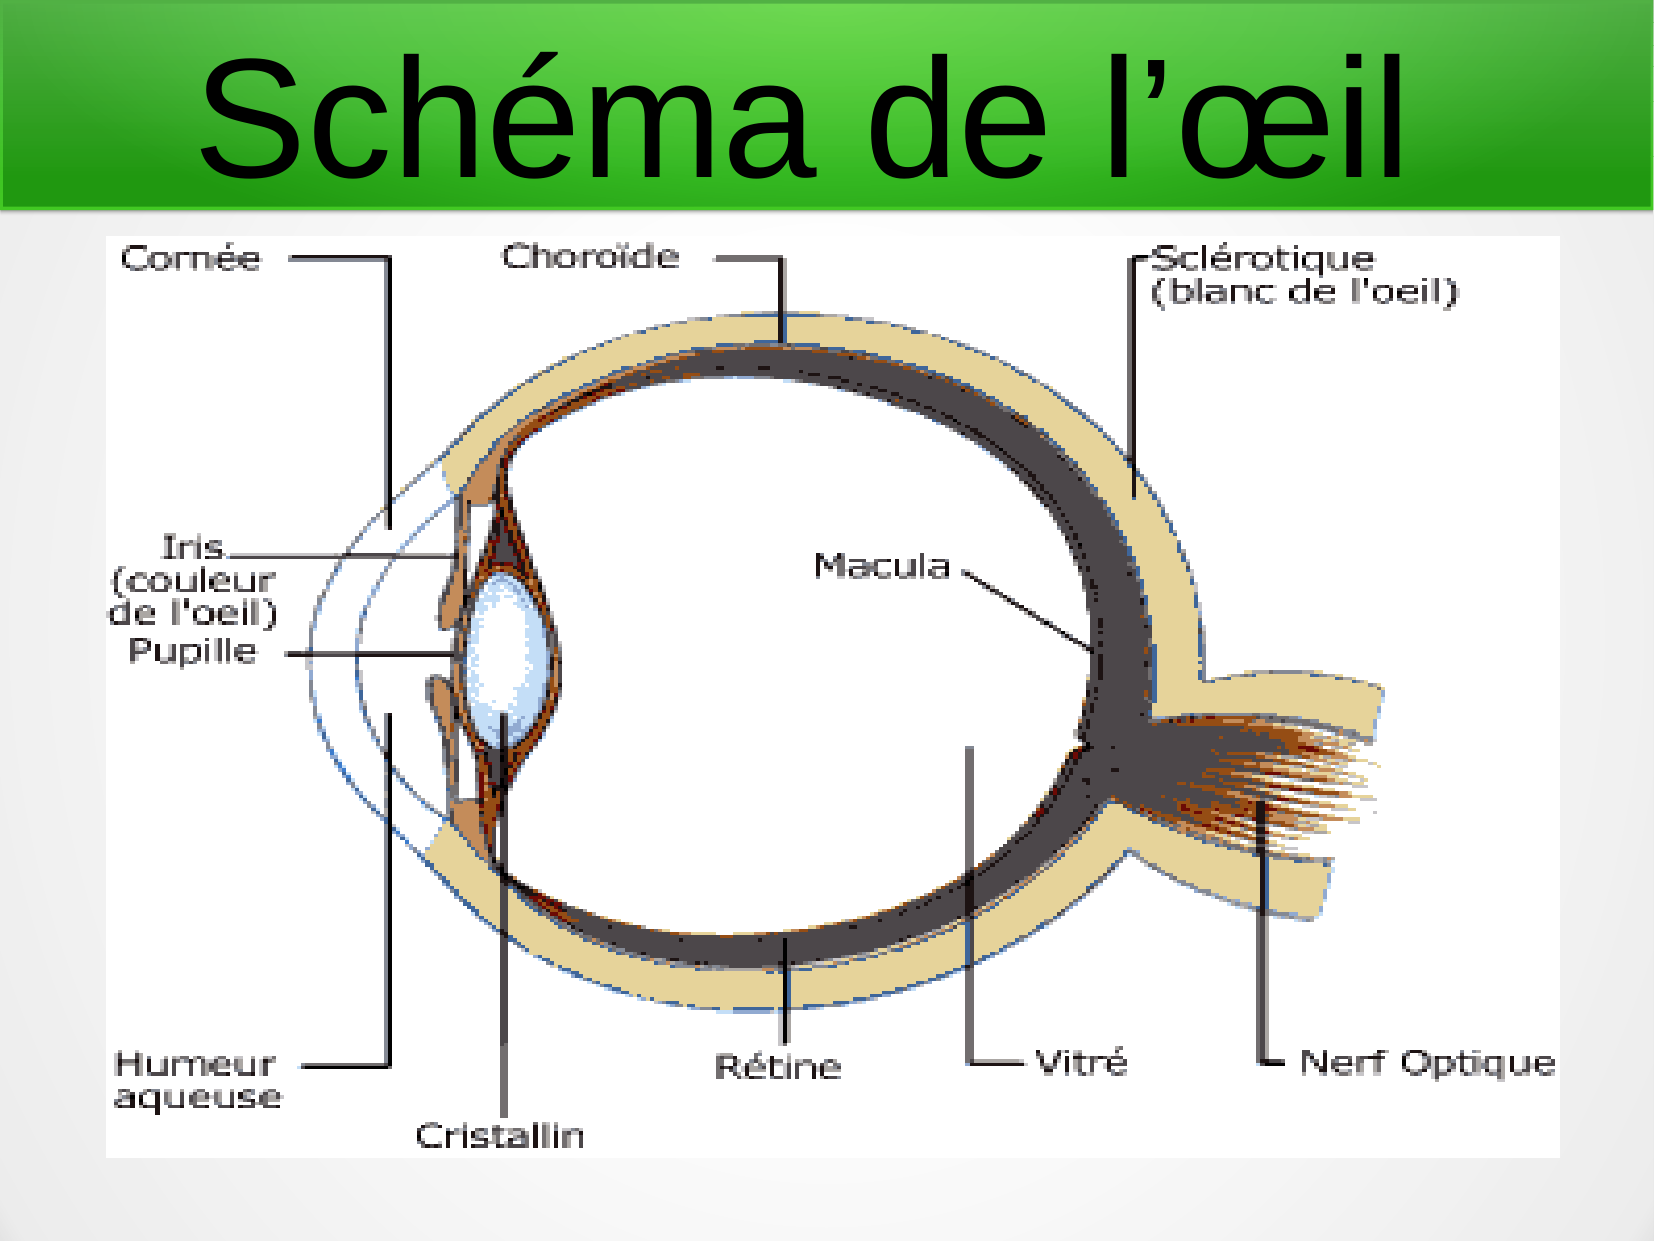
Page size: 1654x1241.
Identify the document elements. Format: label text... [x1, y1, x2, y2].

title Schéma de l’œil [82, 23, 1571, 214]
picture [106, 236, 1560, 1158]
